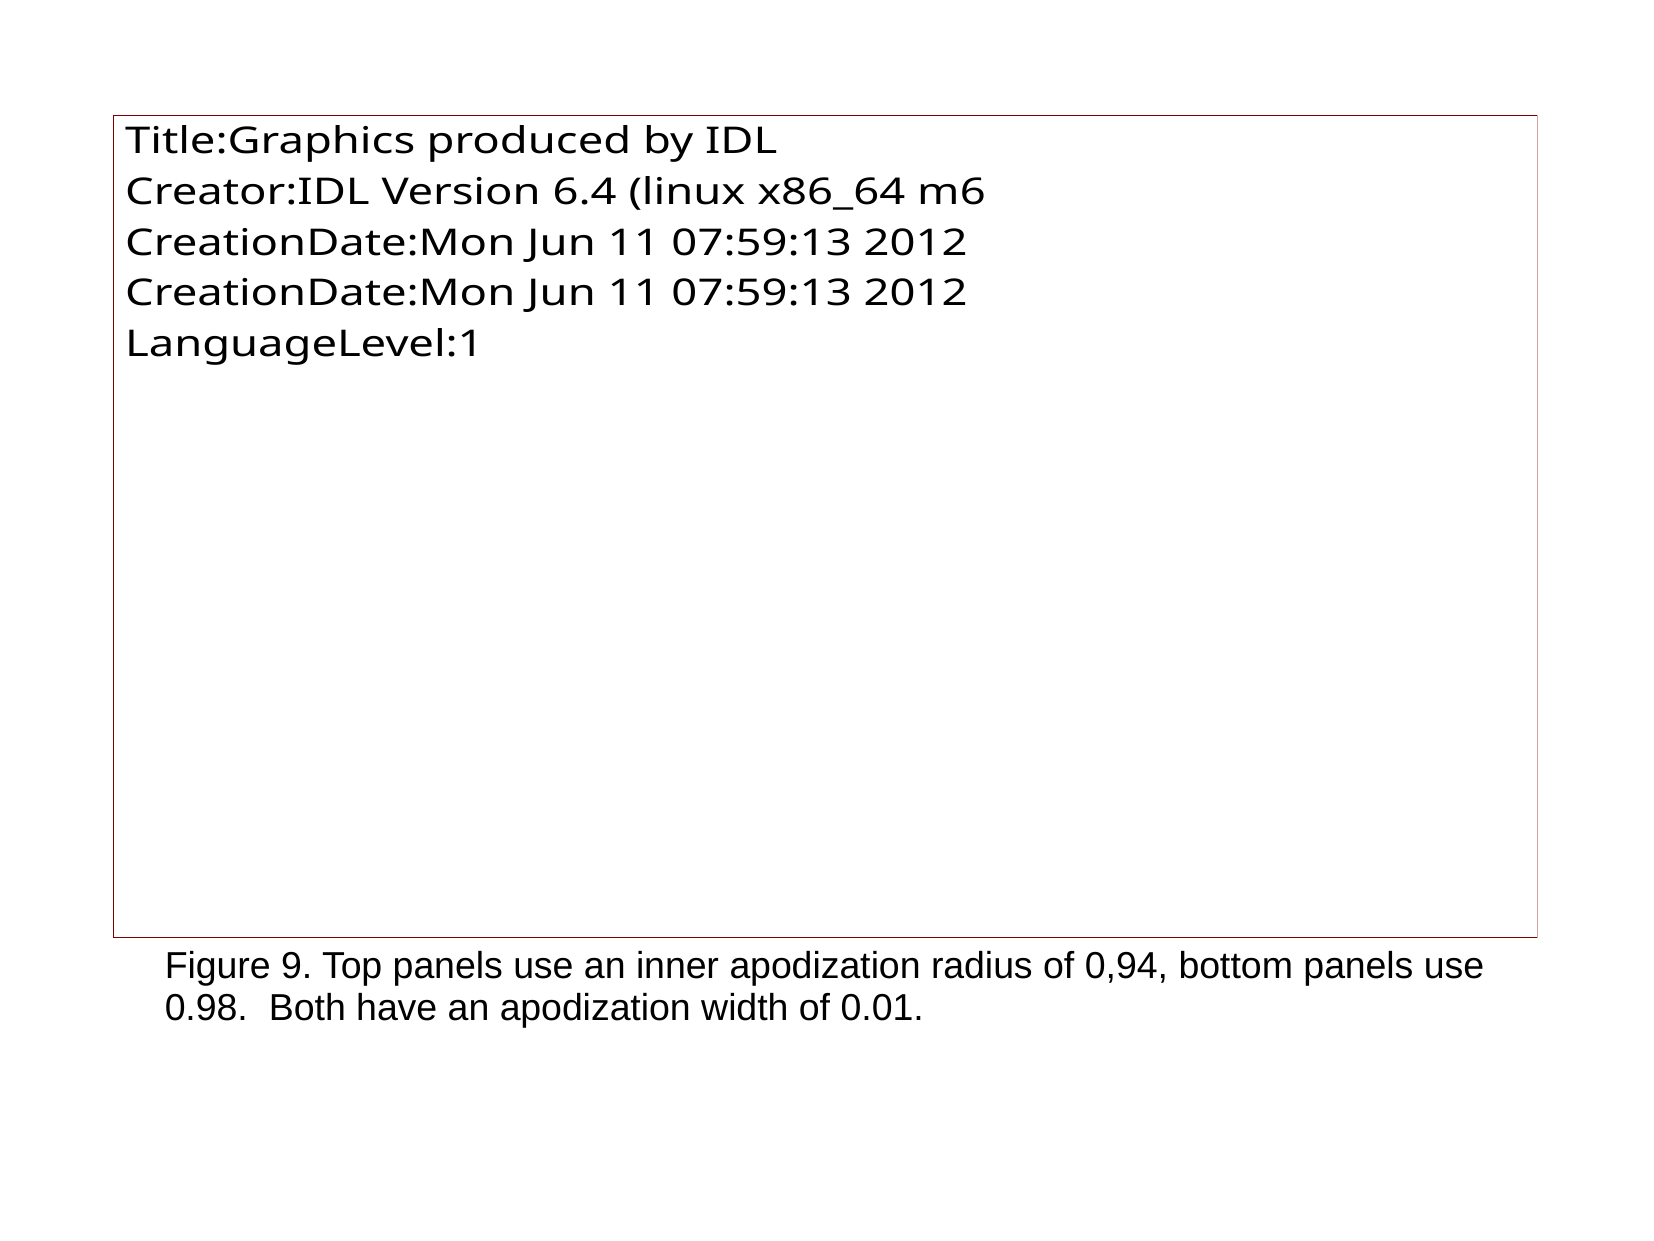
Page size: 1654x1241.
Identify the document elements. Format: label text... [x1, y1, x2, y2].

picture [110, 112, 1538, 938]
text_box Figure 9. Top panels use an inner apodization radius of 0,94, bottom panels use 0.98. Both have an apodization width of 0.01. [150, 937, 1538, 1037]
